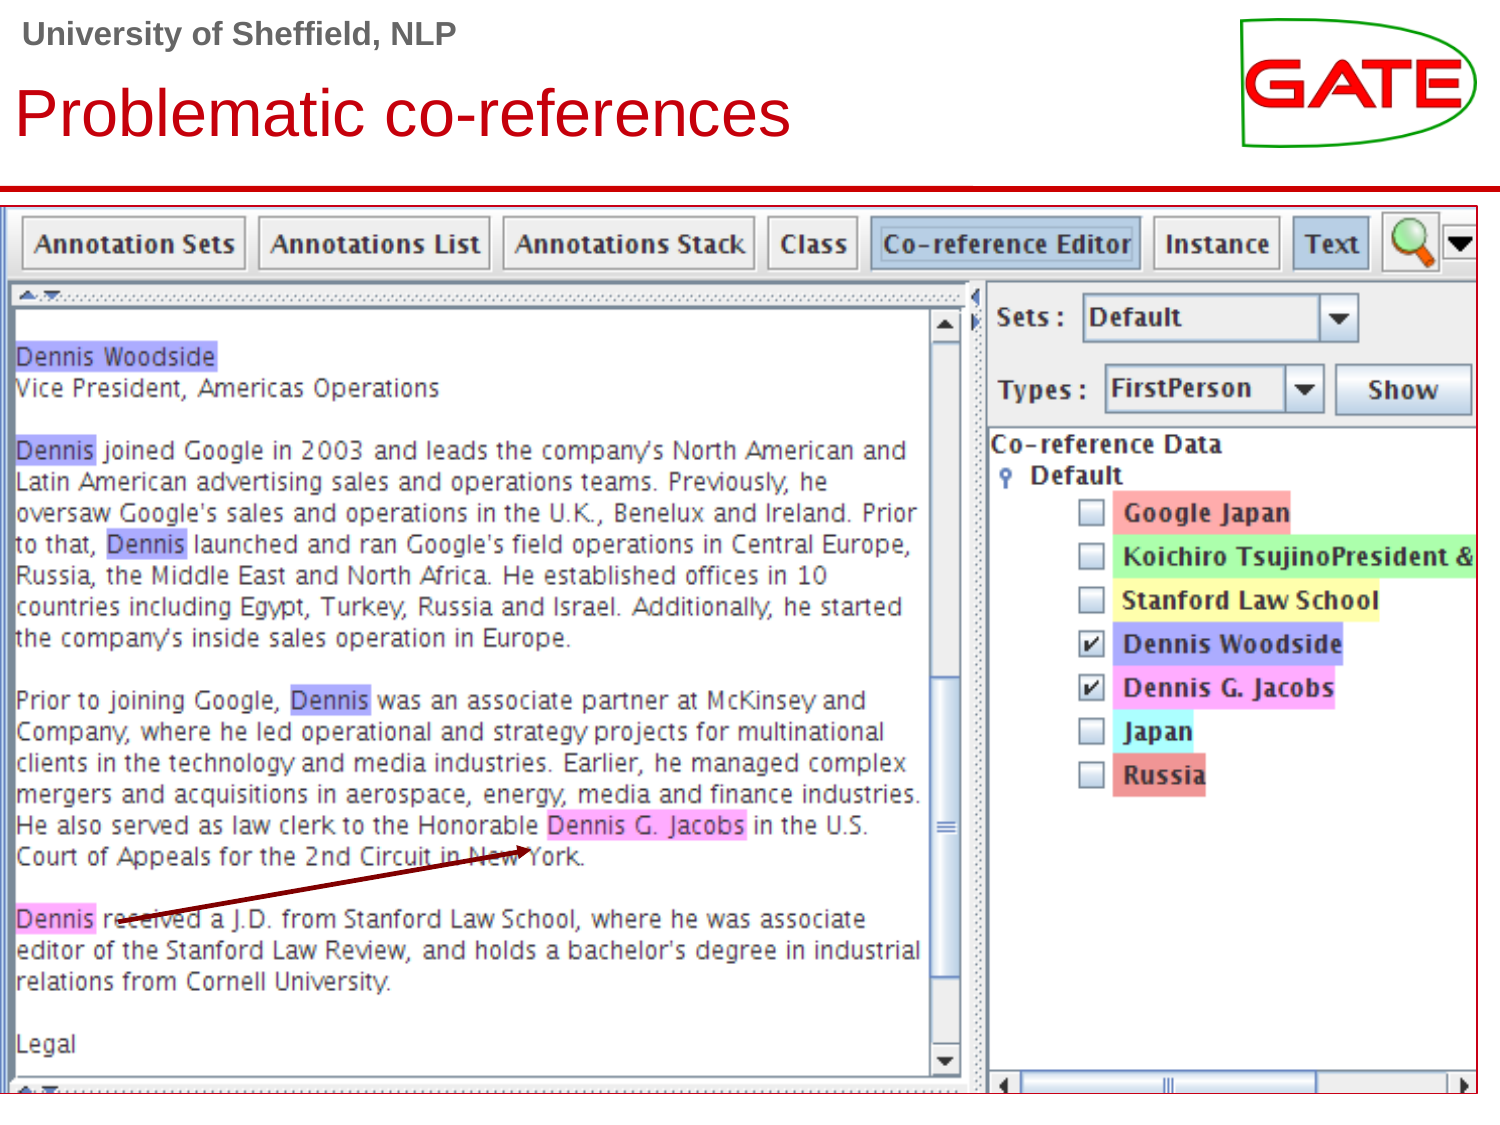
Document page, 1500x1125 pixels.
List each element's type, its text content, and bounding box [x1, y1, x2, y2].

picture [1241, 18, 1477, 148]
picture [0, 206, 1477, 1093]
title Problematic co-references [0, 4, 1241, 205]
